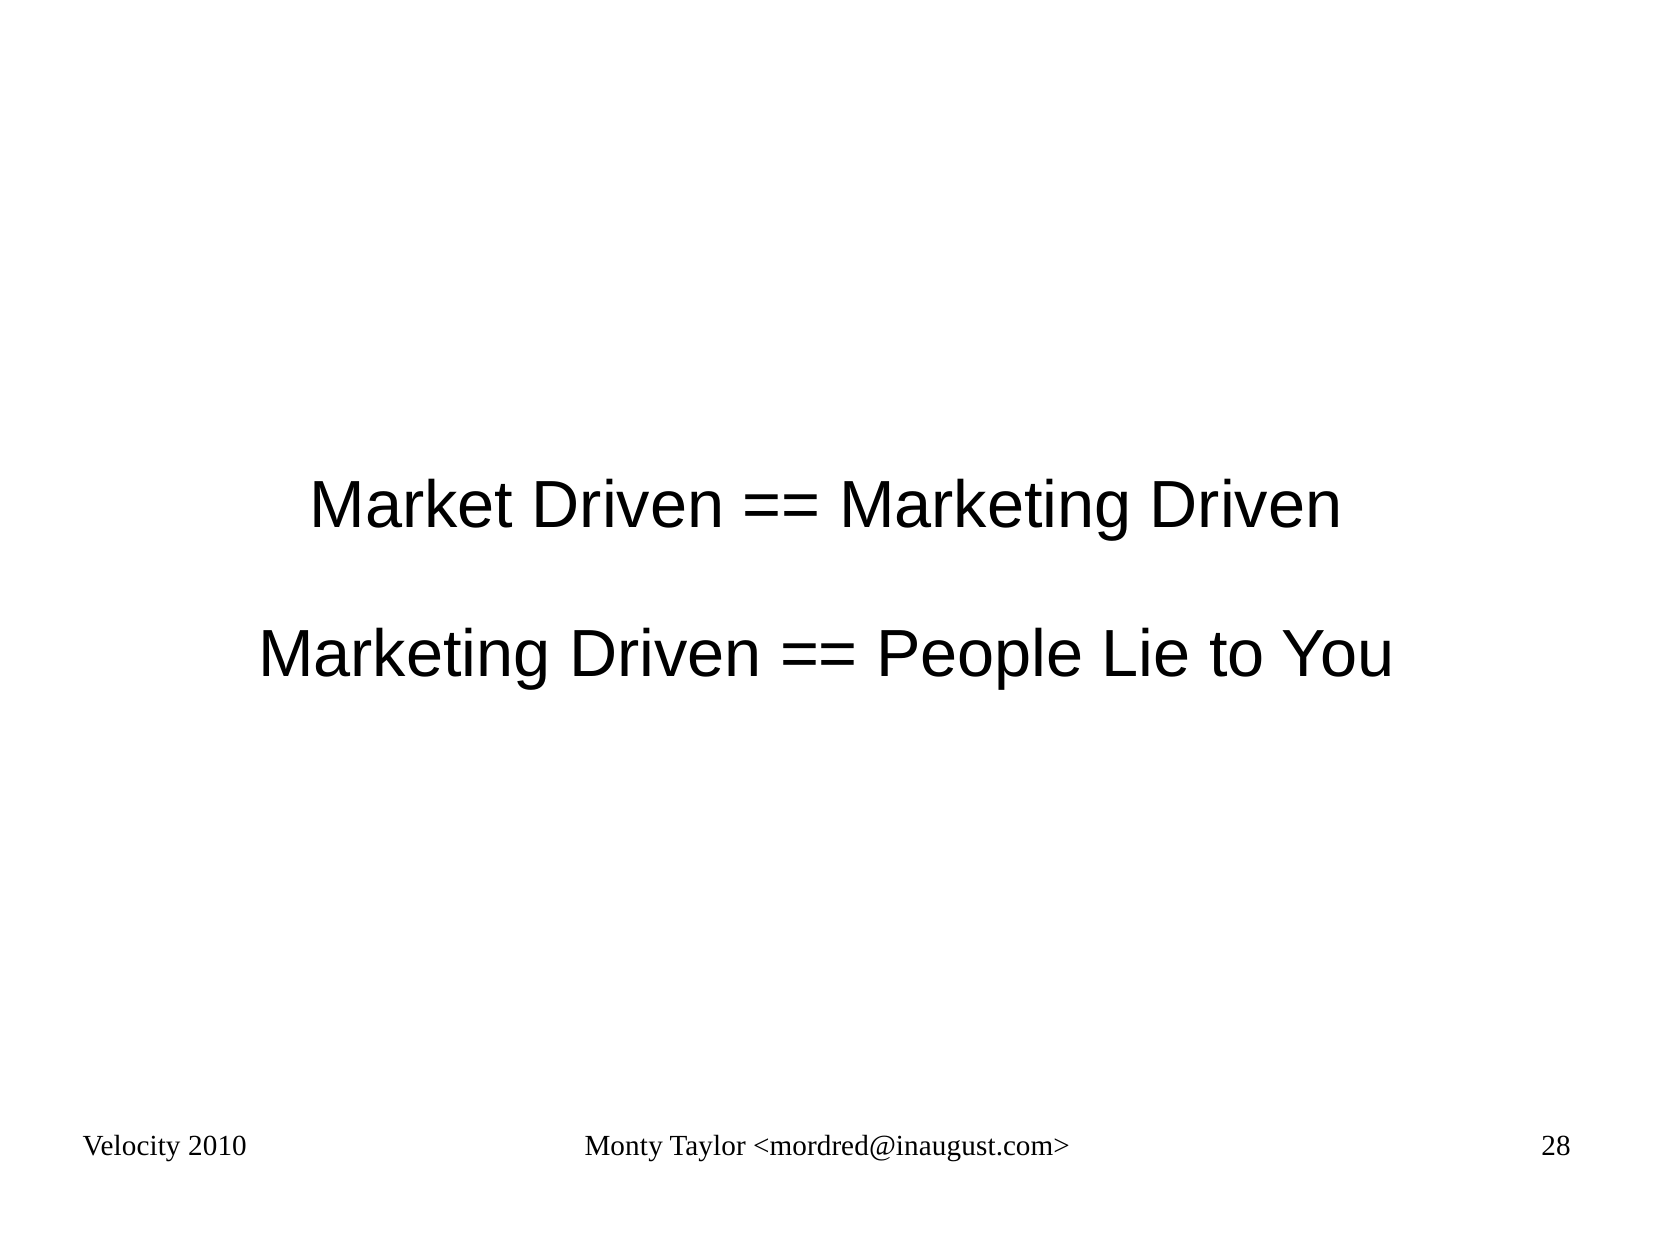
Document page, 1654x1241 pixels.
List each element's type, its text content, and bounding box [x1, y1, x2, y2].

subtitle Market Driven == Marketing Driven Marketing Driven == People Lie to You [82, 56, 1571, 1102]
